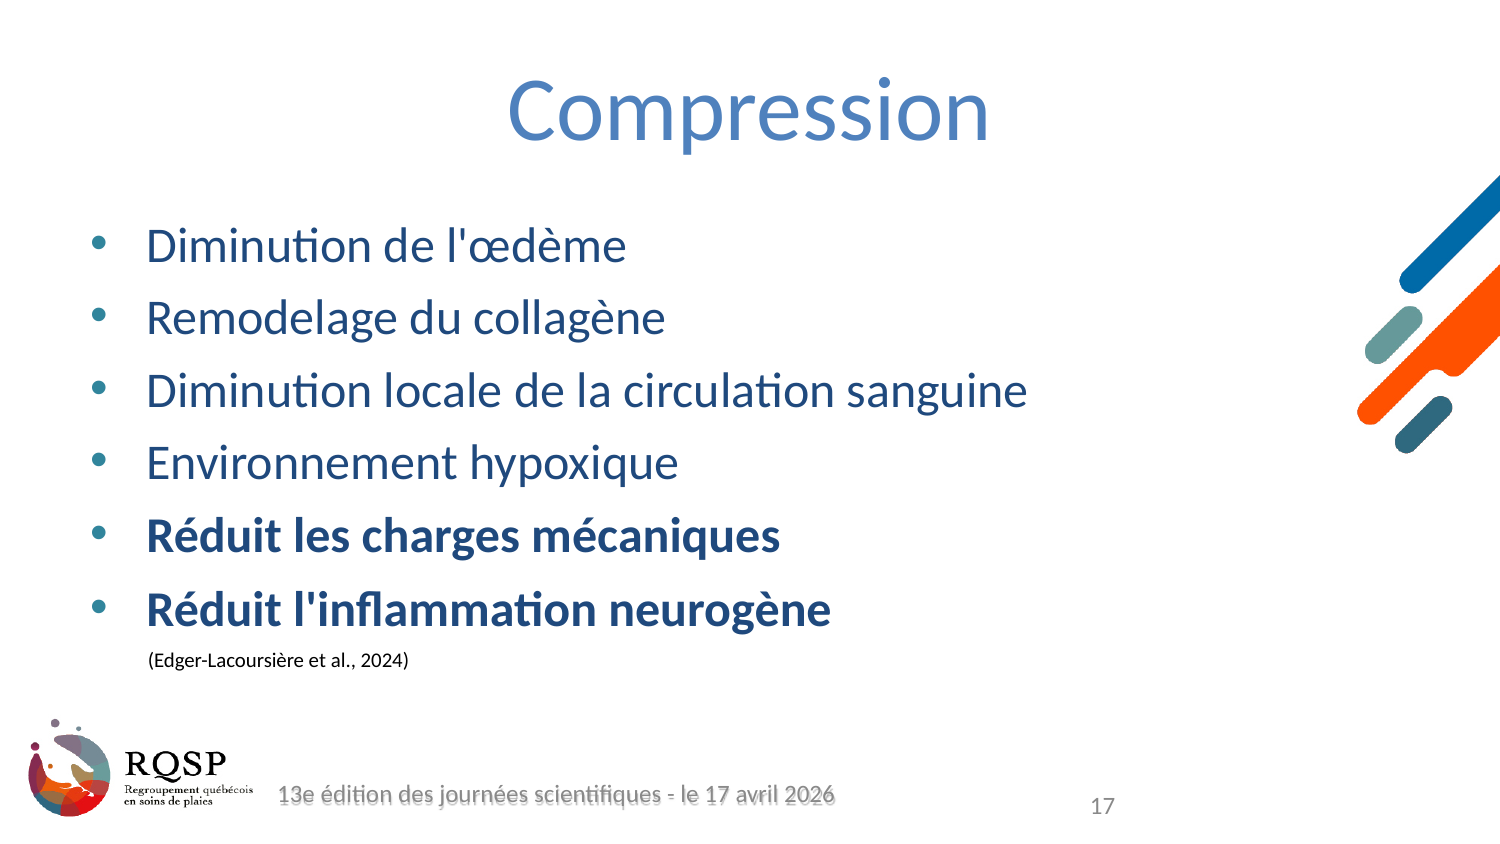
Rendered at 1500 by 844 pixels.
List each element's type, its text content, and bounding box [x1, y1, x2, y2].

text_box [1074, 782, 1426, 828]
text_box (Edger-Lacoursière et al., 2024) [132, 639, 606, 725]
list Diminution de l'œdème Remodelage du collagène Diminution locale de la circulation sanguine Environnement hypoxique Réduit les charges mécaniques Réduit l'inflammation neurogène [75, 204, 1315, 754]
title Compression [75, 33, 1426, 175]
